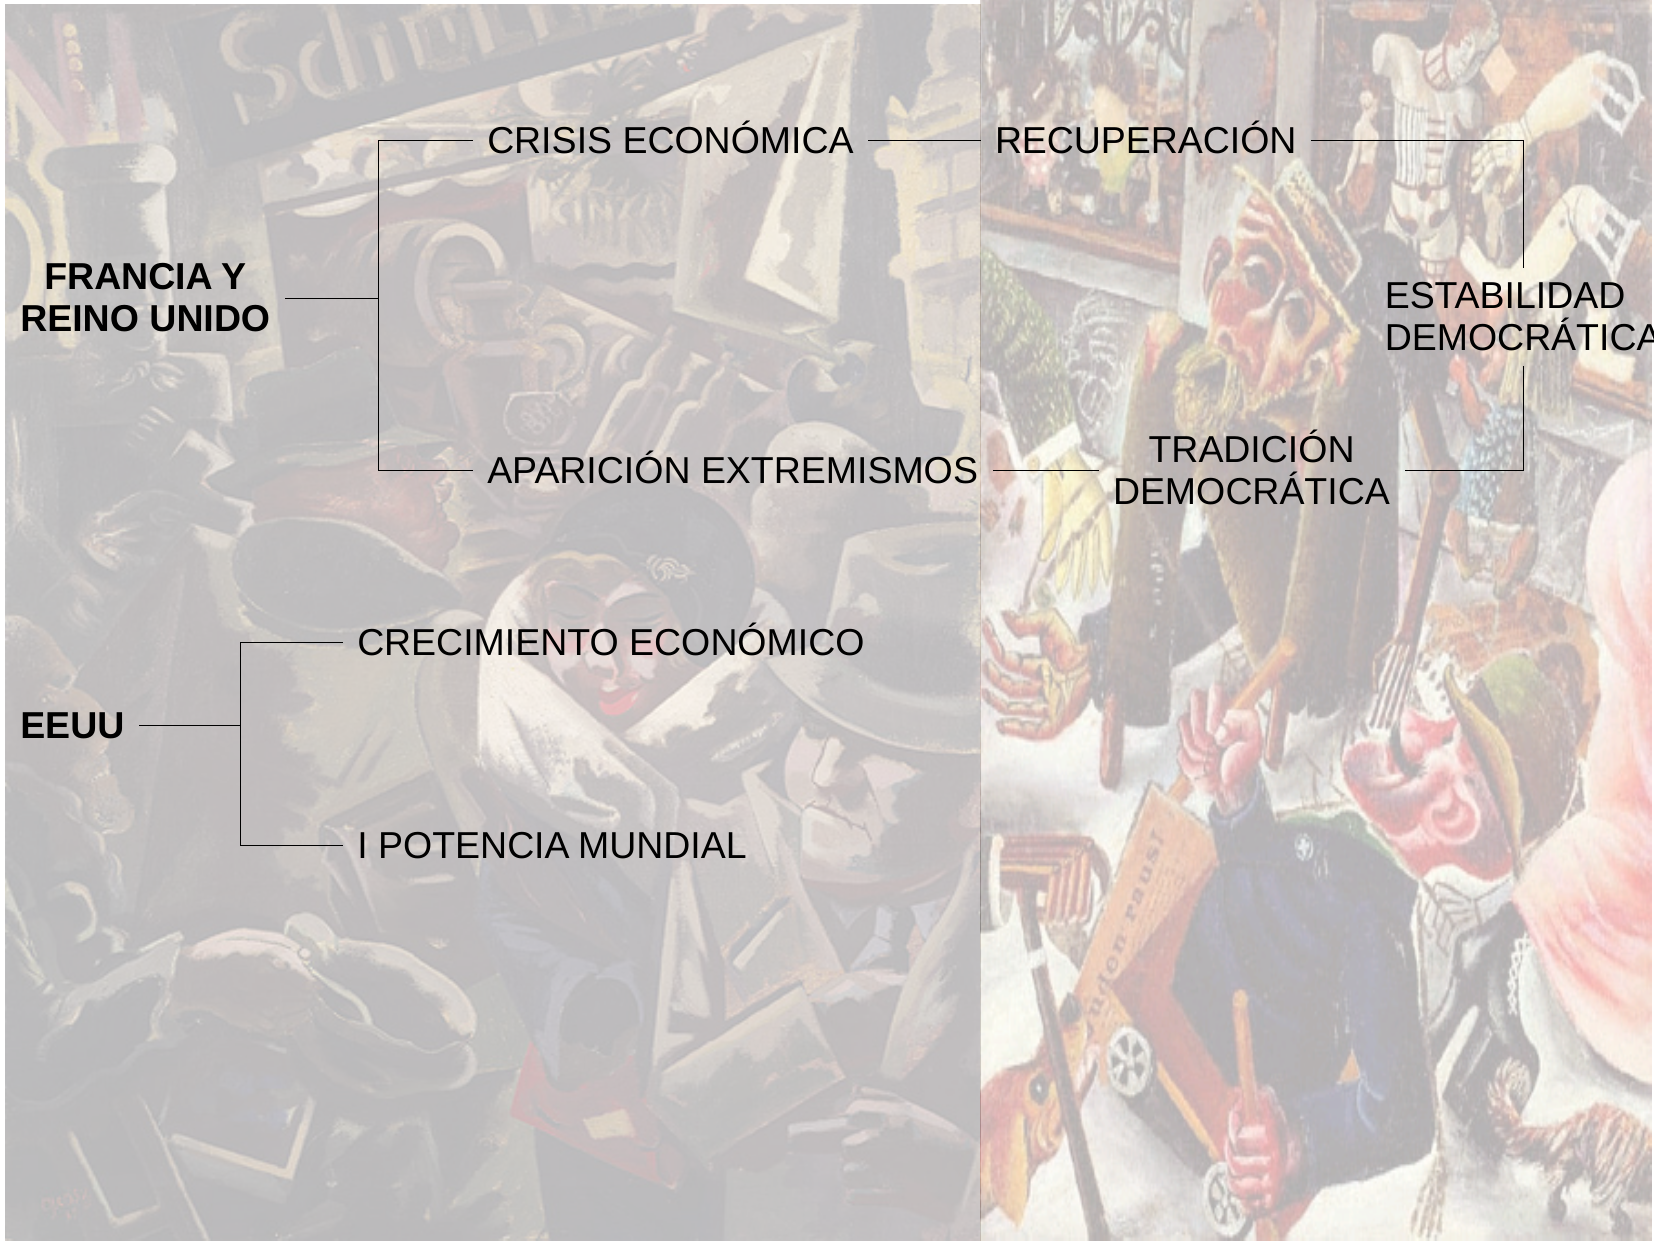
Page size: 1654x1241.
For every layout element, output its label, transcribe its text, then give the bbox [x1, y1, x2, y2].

text_box FRANCIA Y REINO UNIDO [5, 248, 286, 350]
text_box RECUPERACIÓN [980, 112, 1312, 170]
text_box CRECIMIENTO ECONÓMICO [342, 614, 881, 672]
picture [379, 141, 1523, 470]
picture [5, 0, 1652, 298]
text_box EEUU [5, 696, 140, 755]
text_box CRISIS ECONÓMICA [472, 112, 869, 170]
text_box ESTABILIDAD DEMOCRÁTICA [1370, 267, 1654, 367]
text_box TRADICIÓN DEMOCRÁTICA [1098, 420, 1406, 520]
text_box APARICIÓN EXTREMISMOS [472, 441, 994, 499]
picture [5, 299, 1652, 1241]
text_box I POTENCIA MUNDIAL [342, 817, 763, 875]
